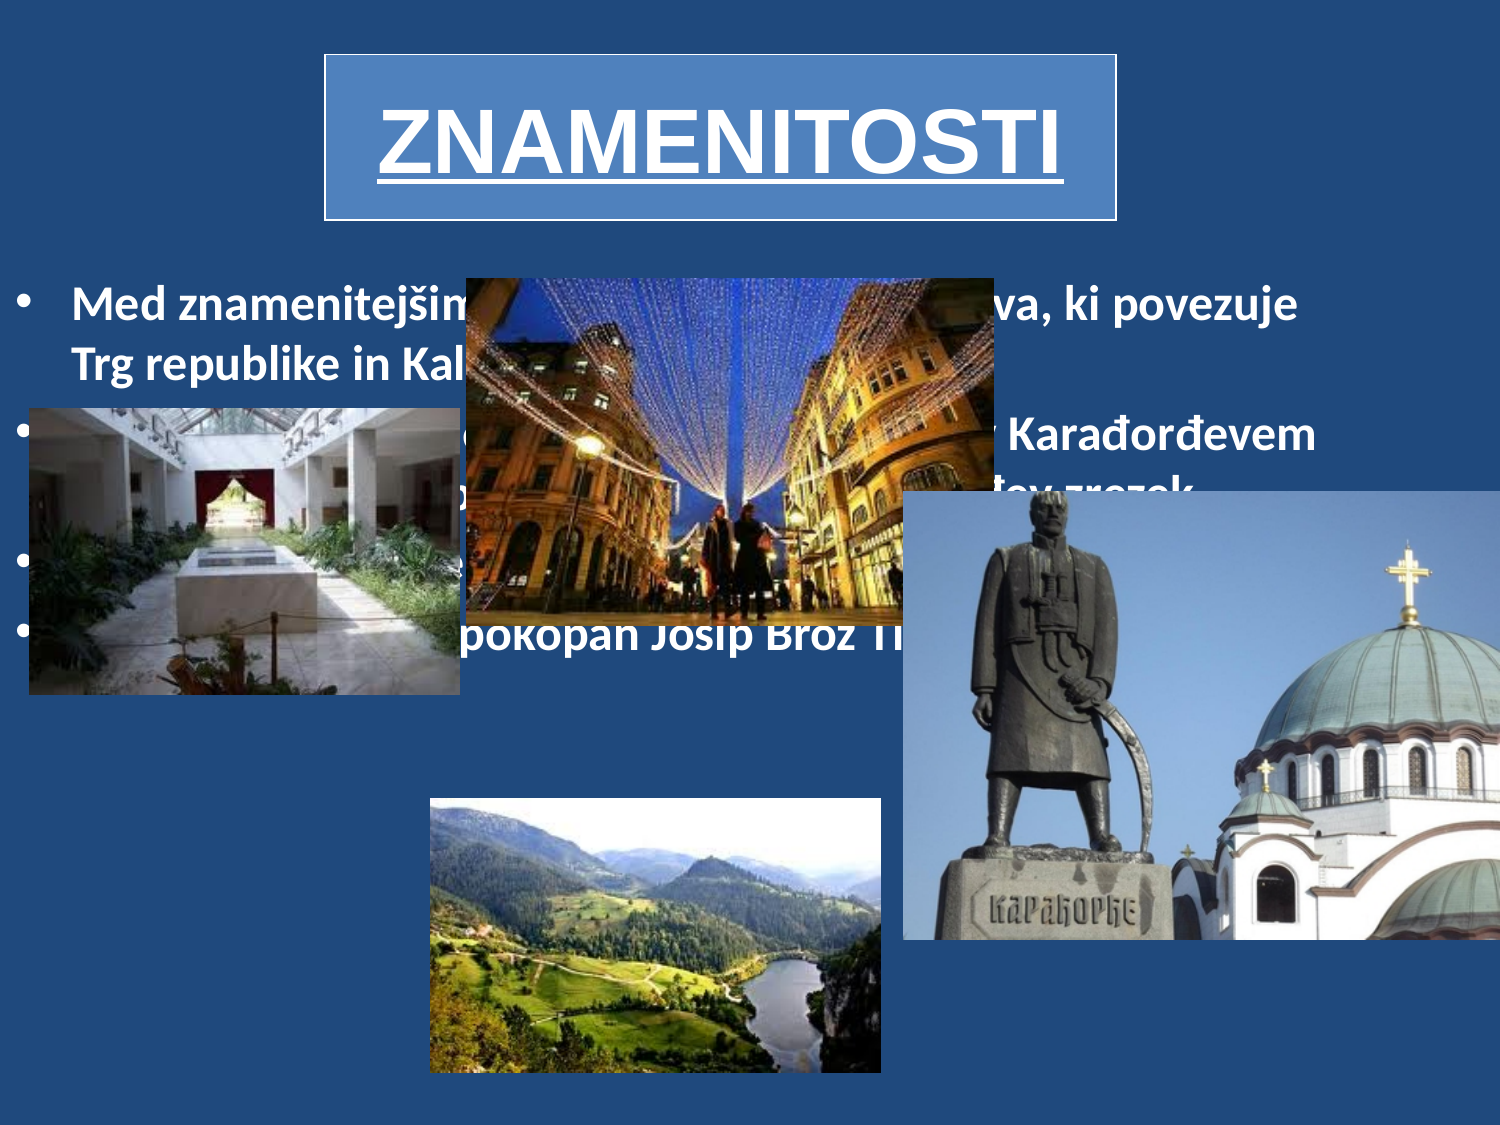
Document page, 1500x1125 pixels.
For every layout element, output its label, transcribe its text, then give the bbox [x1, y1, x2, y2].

list Med znamenitejšimi ulicami so Knez Mihailova, ki povezuje Trg republike in Kalemegdan Spomenik kneza Aleksandra Karađorđevića v Karađorđevem parku. Po njem je poimenovan tudi Karađorđev zrezek. Nacionalni park Đerdap, ki je največji v Srbiji. Hiša cvetja, kjer je pokopan Josip Broz Tito. [0, 262, 1350, 1005]
picture [430, 798, 881, 1073]
picture [29, 408, 460, 695]
title Znamenitosti [0, 45, 1350, 233]
text_box ZNAMENITOSTI [324, 54, 1117, 220]
picture [466, 278, 1500, 940]
